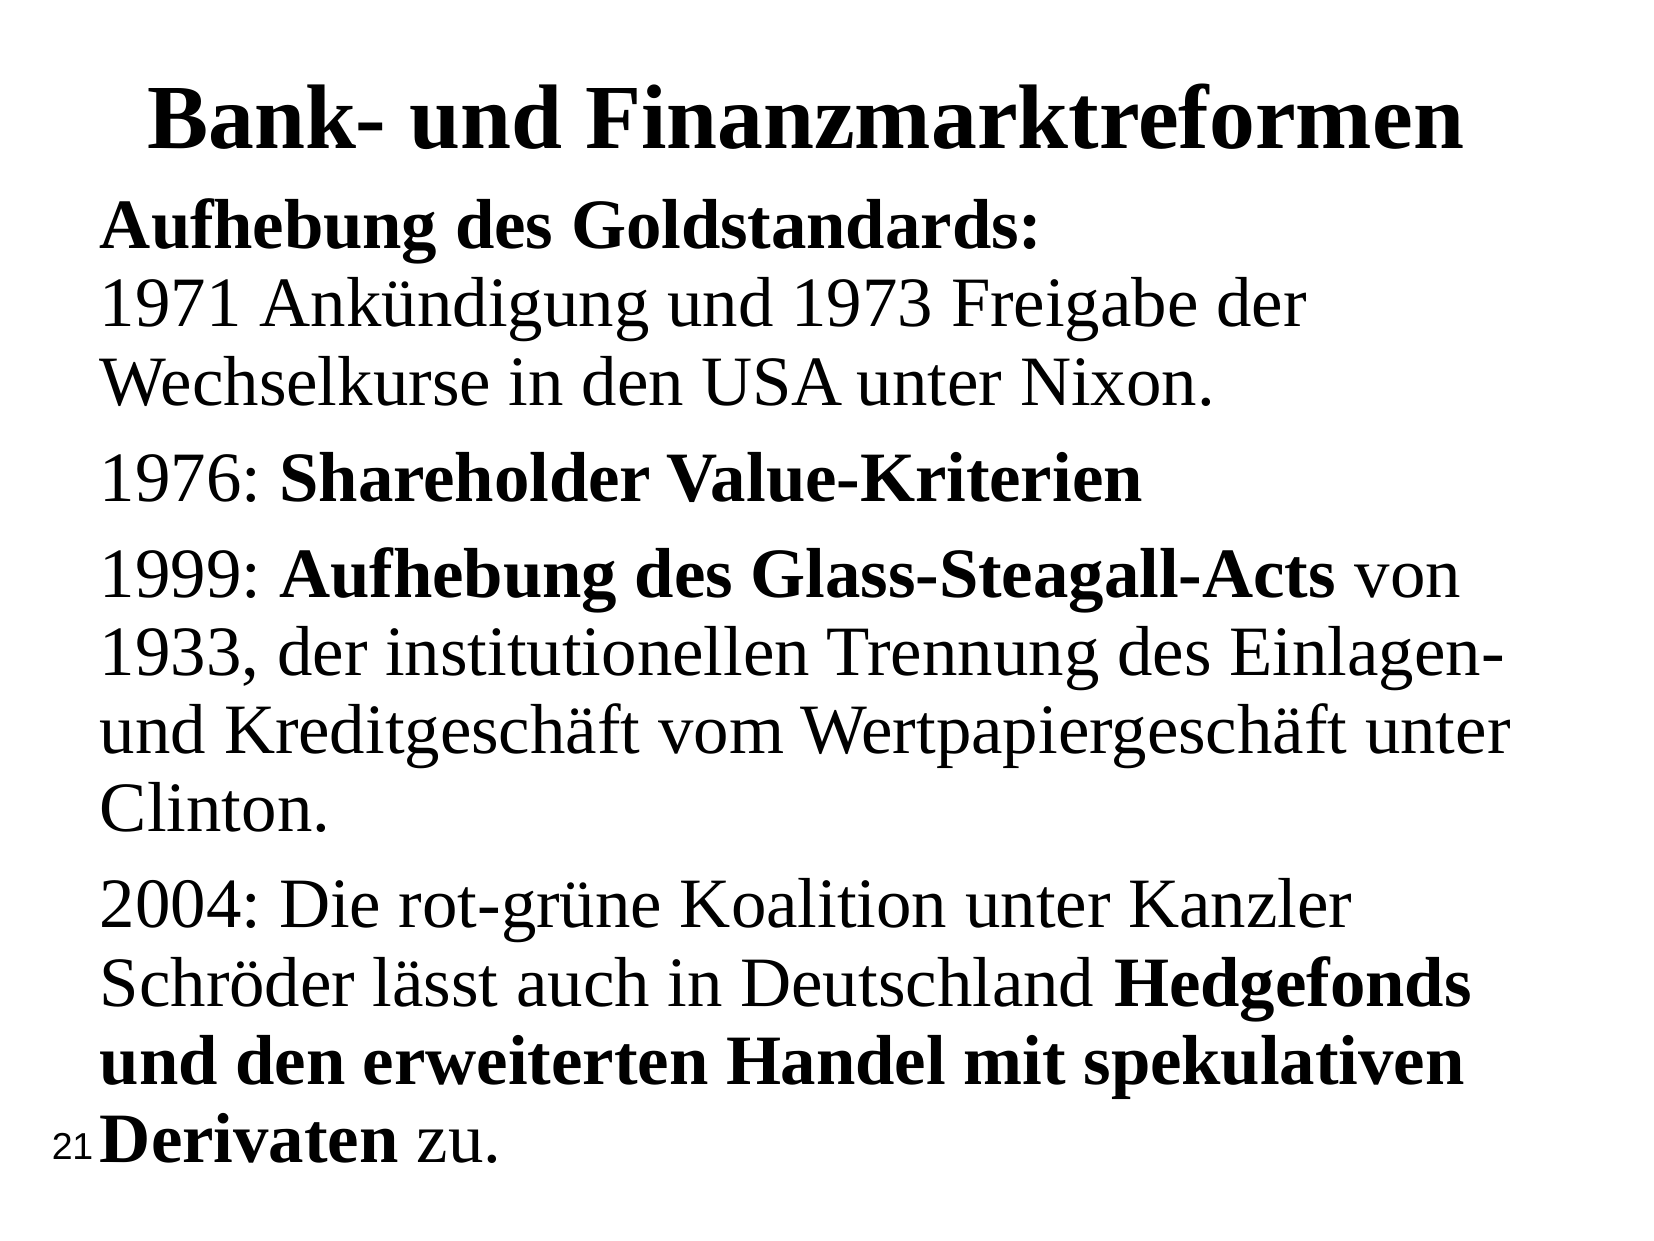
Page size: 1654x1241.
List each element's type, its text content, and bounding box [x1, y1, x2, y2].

text_box <Nummer> [37, 1117, 255, 1188]
text_box Bank- und Finanzmarktreformen Aufhebung des Goldstandards: 1971 Ankündigung und 1973 Freigabe der Wechselkurse in den USA unter Nixon. 1976: Shareholder Value-Kriterien 1999: Aufhebung des Glass-Steagall-Acts von 1933, der institutionellen Trennung des Einlagen- und Kreditgeschäft vom Wertpapiergeschäft unter Clinton. 2004: Die rot-grüne Koalition unter Kanzler Schröder lässt auch in Deutschland Hedgefonds und den erweiterten Handel mit spekulativen Derivaten zu. [85, 59, 1569, 1186]
